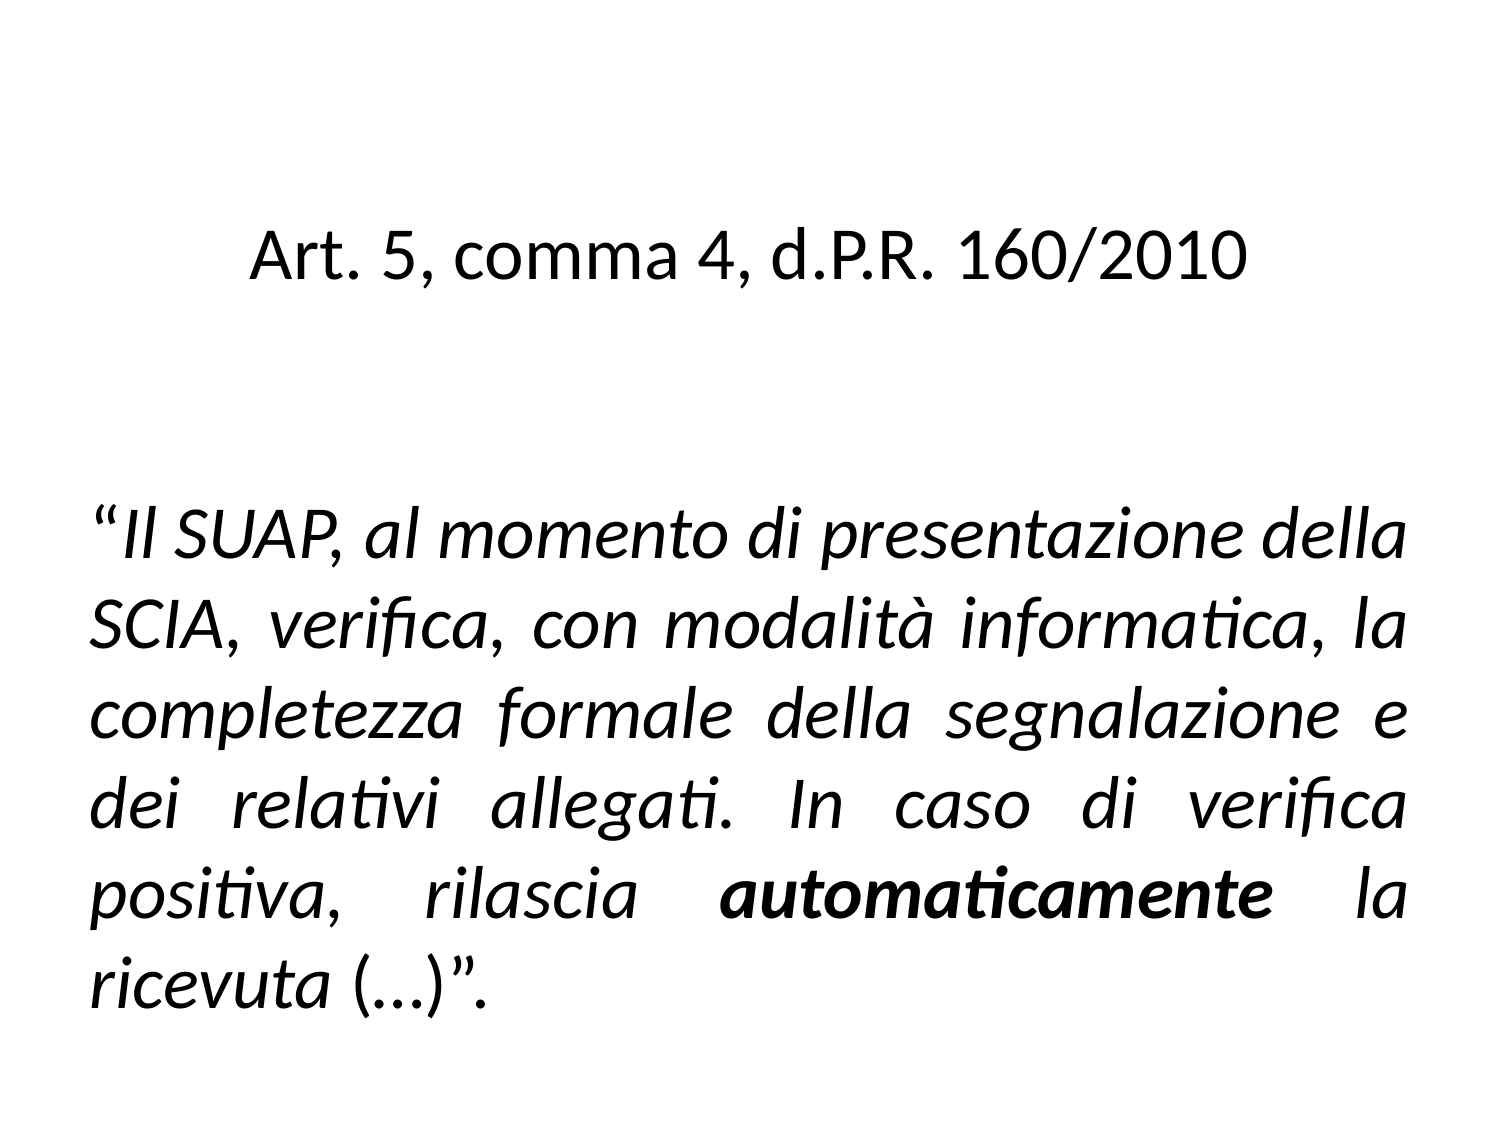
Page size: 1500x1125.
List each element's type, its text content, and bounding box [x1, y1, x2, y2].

list Art. 5, comma 4, d.P.R. 160/2010 “Il SUAP, al momento di presentazione della SCIA, verifica, con modalità informatica, la completezza formale della segnalazione e dei relativi allegati. In caso di verifica positiva, rilascia automaticamente la ricevuta (…)”. [75, 78, 1425, 1005]
